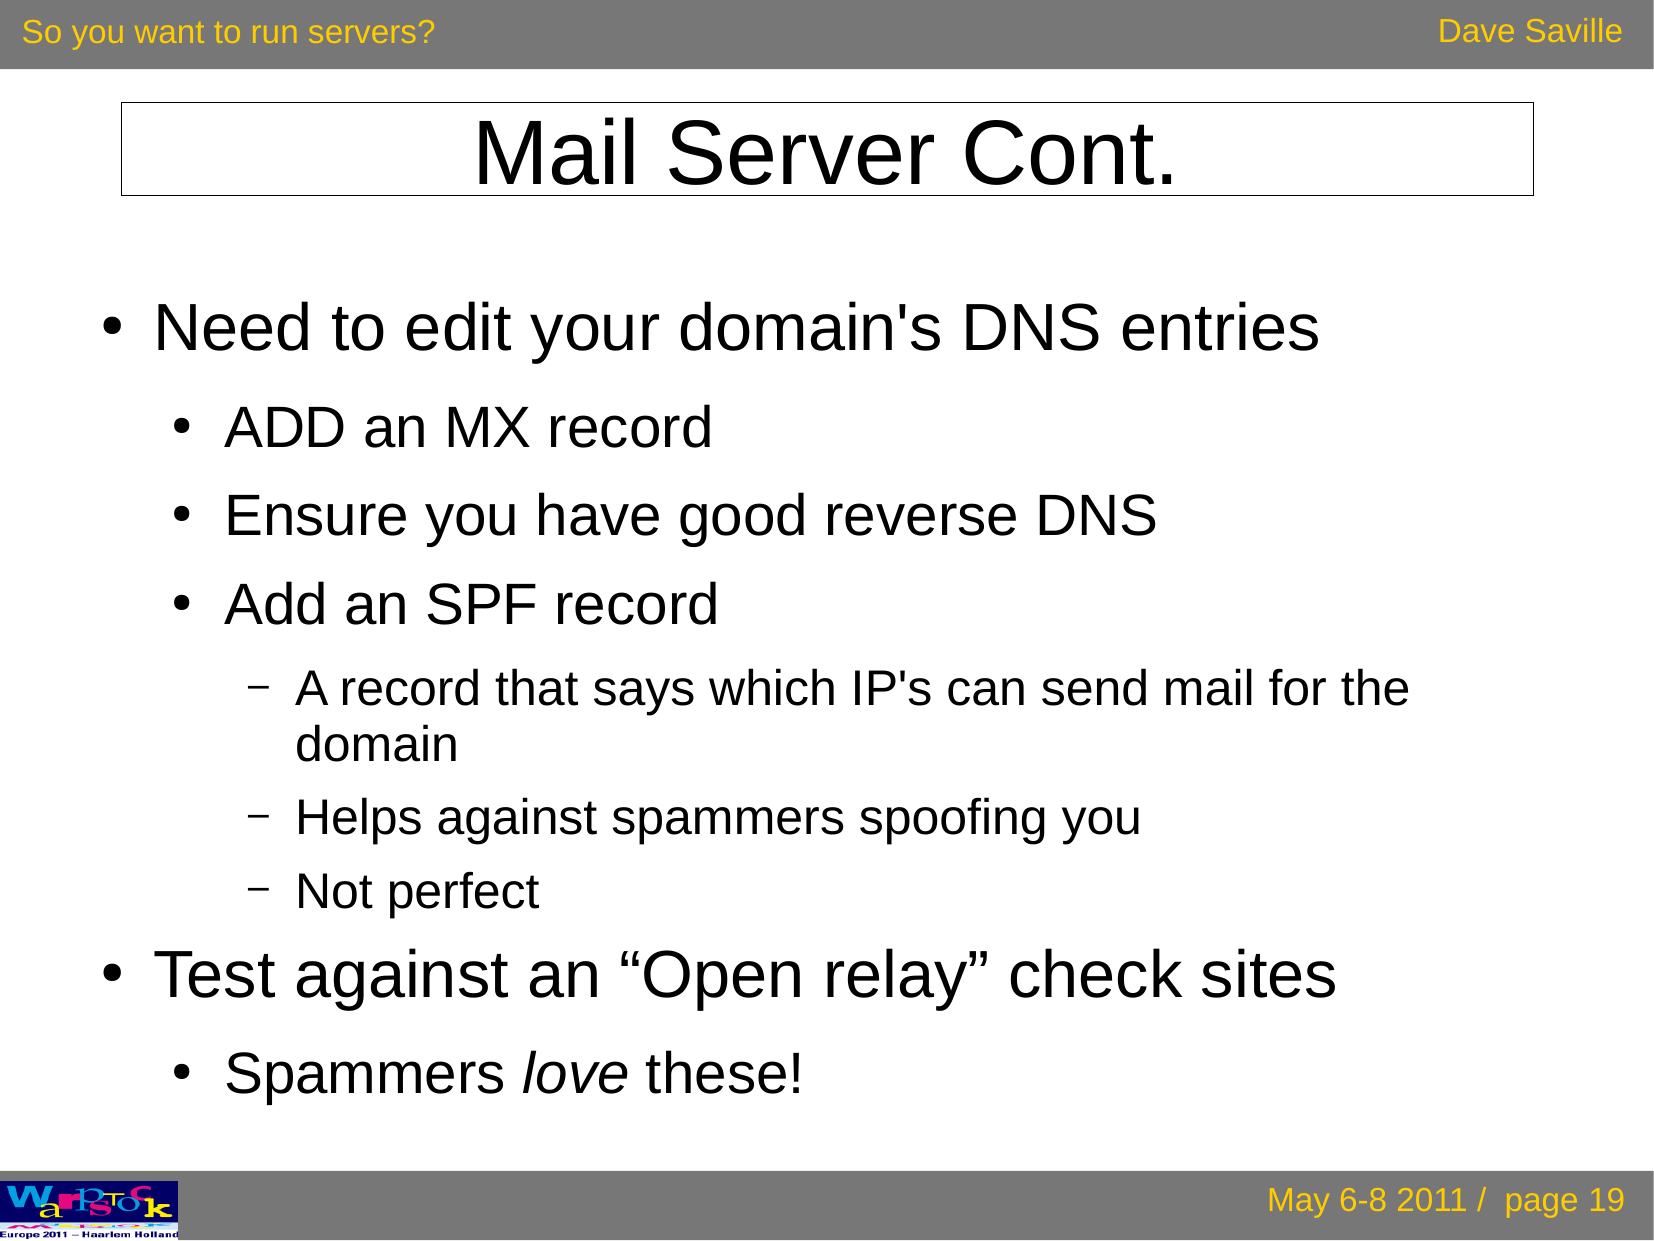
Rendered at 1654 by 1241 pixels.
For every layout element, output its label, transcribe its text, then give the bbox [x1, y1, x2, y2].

picture [0, 1181, 178, 1241]
title Mail Server Cont. [82, 56, 1571, 250]
list Need to edit your domain's DNS entries ADD an MX record Ensure you have good reverse DNS Add an SPF record A record that says which IP's can send mail for the domain Helps against spammers spoofing you Not perfect Test against an “Open relay” check sites Spammers love these! [82, 290, 1571, 1109]
